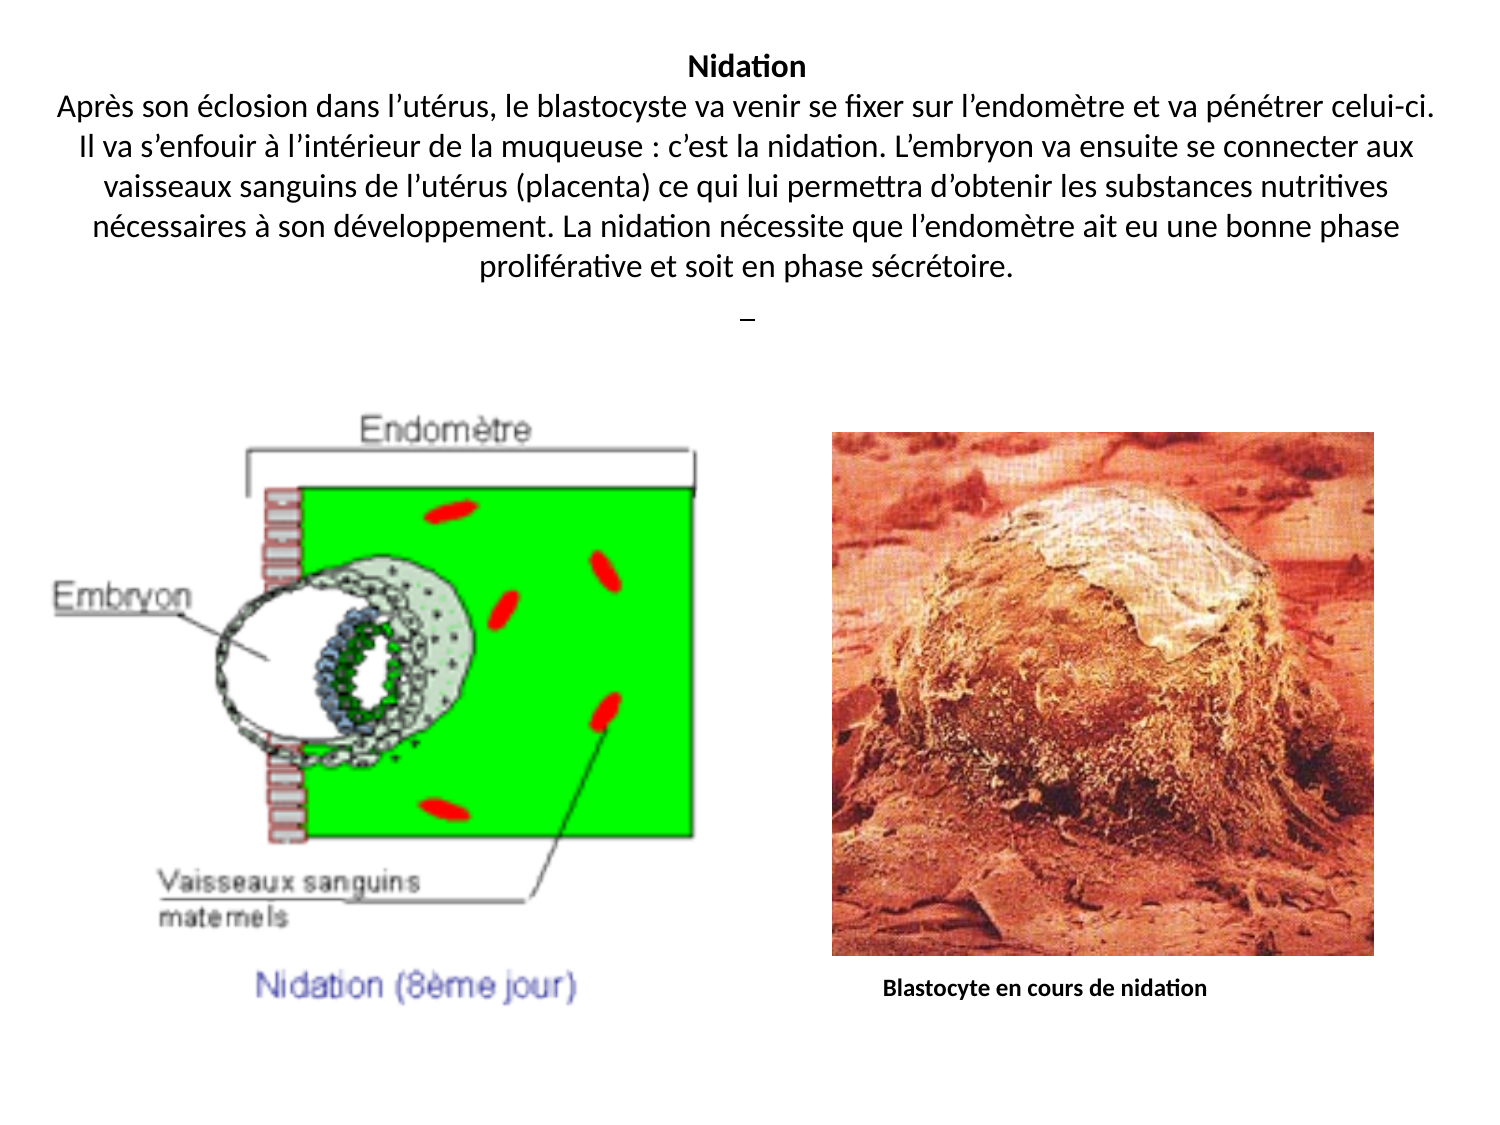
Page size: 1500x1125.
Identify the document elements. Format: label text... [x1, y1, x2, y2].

text_box Nidation Après son éclosion dans l’utérus, le blastocyste va venir se fixer sur l’endomètre et va pénétrer celui-ci. Il va s’enfouir à l’intérieur de la muqueuse : c’est la nidation. L’embryon va ensuite se connecter aux vaisseaux sanguins de l’utérus (placenta) ce qui lui permettra d’obtenir les substances nutritives nécessaires à son développement. La nidation nécessite que l’endomètre ait eu une bonne phase proliférative et soit en phase sécrétoire. [53, 44, 1441, 324]
text_box Blastocyte en cours de nidation [868, 964, 1424, 1009]
picture [0, 361, 709, 1022]
picture [832, 432, 1374, 956]
